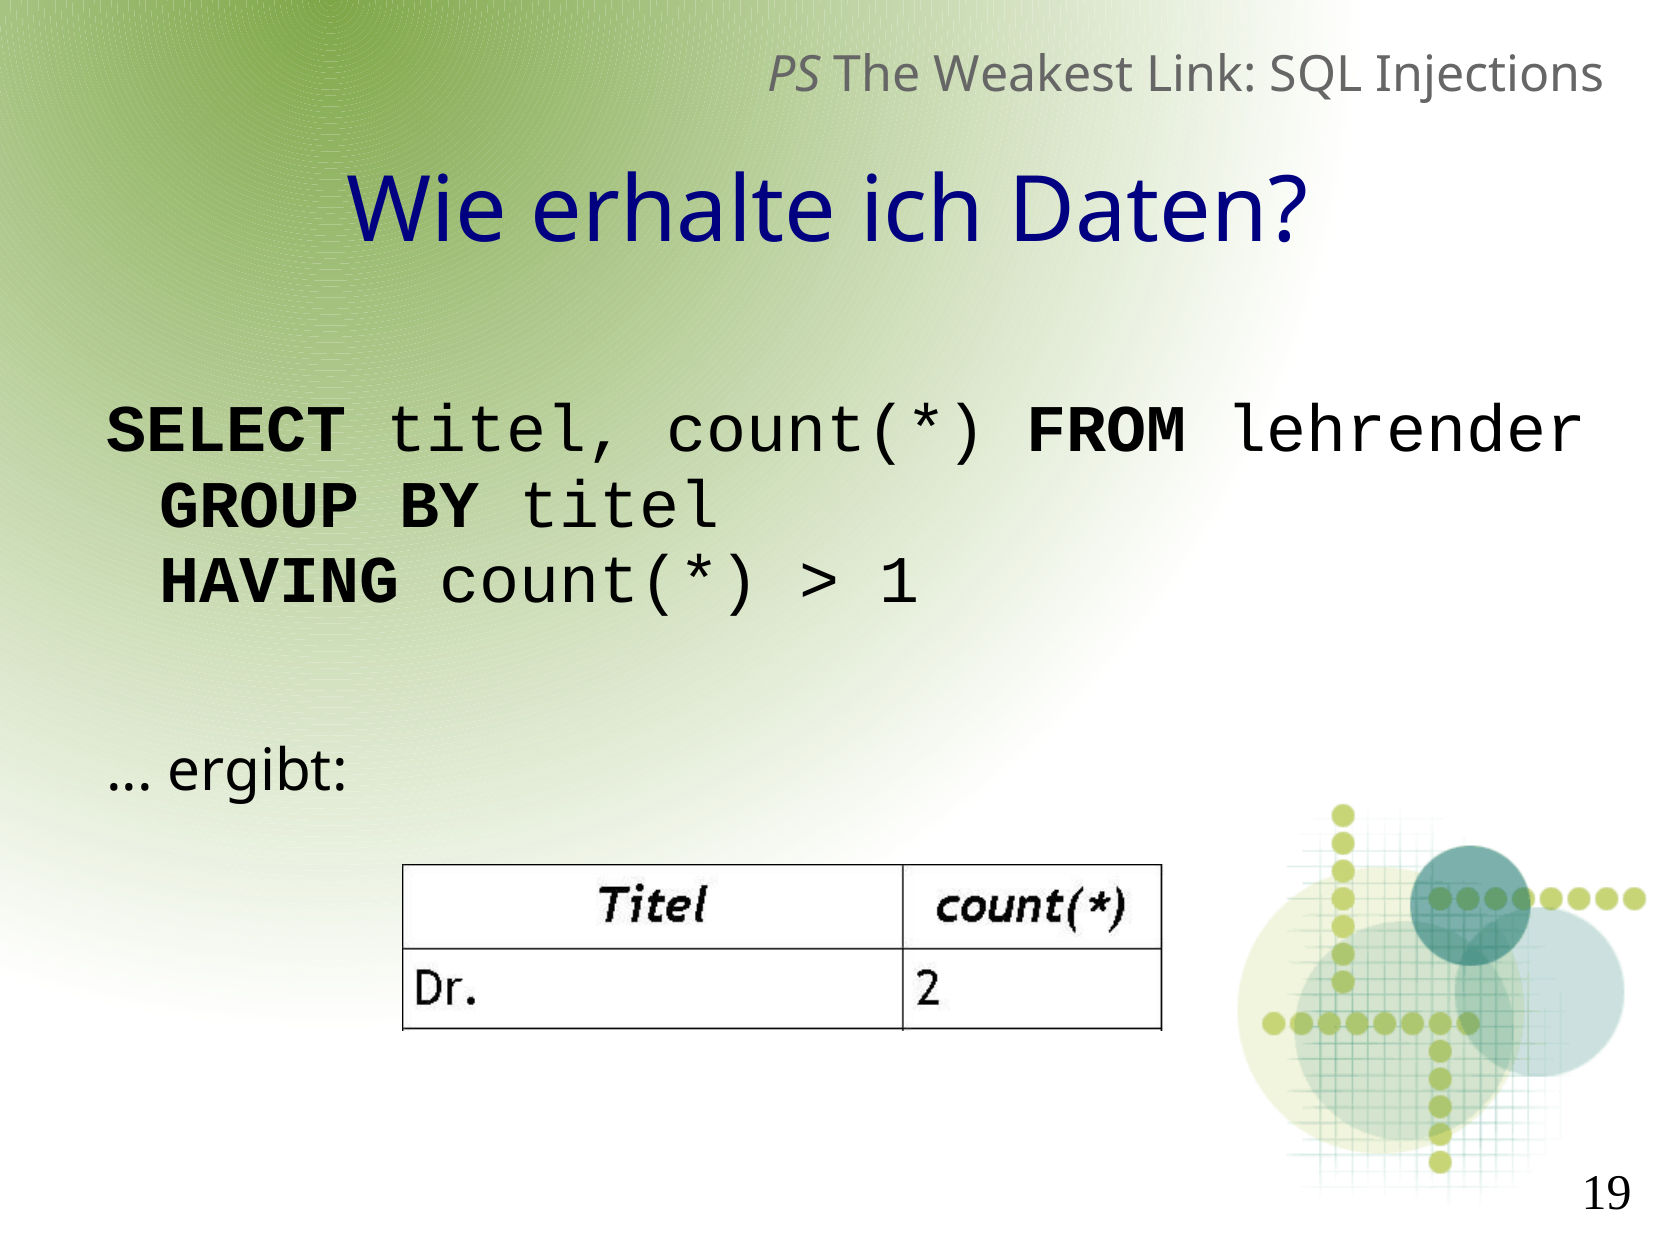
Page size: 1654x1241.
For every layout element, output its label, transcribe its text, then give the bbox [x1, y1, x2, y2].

list SELECT titel, count(*) FROM lehrender GROUP BY titel HAVING count(*) > 1 ... ergibt: [88, 396, 1588, 801]
picture [402, 864, 1164, 1031]
picture [1224, 792, 1654, 1211]
title Wie erhalte ich Daten? [121, 102, 1534, 311]
